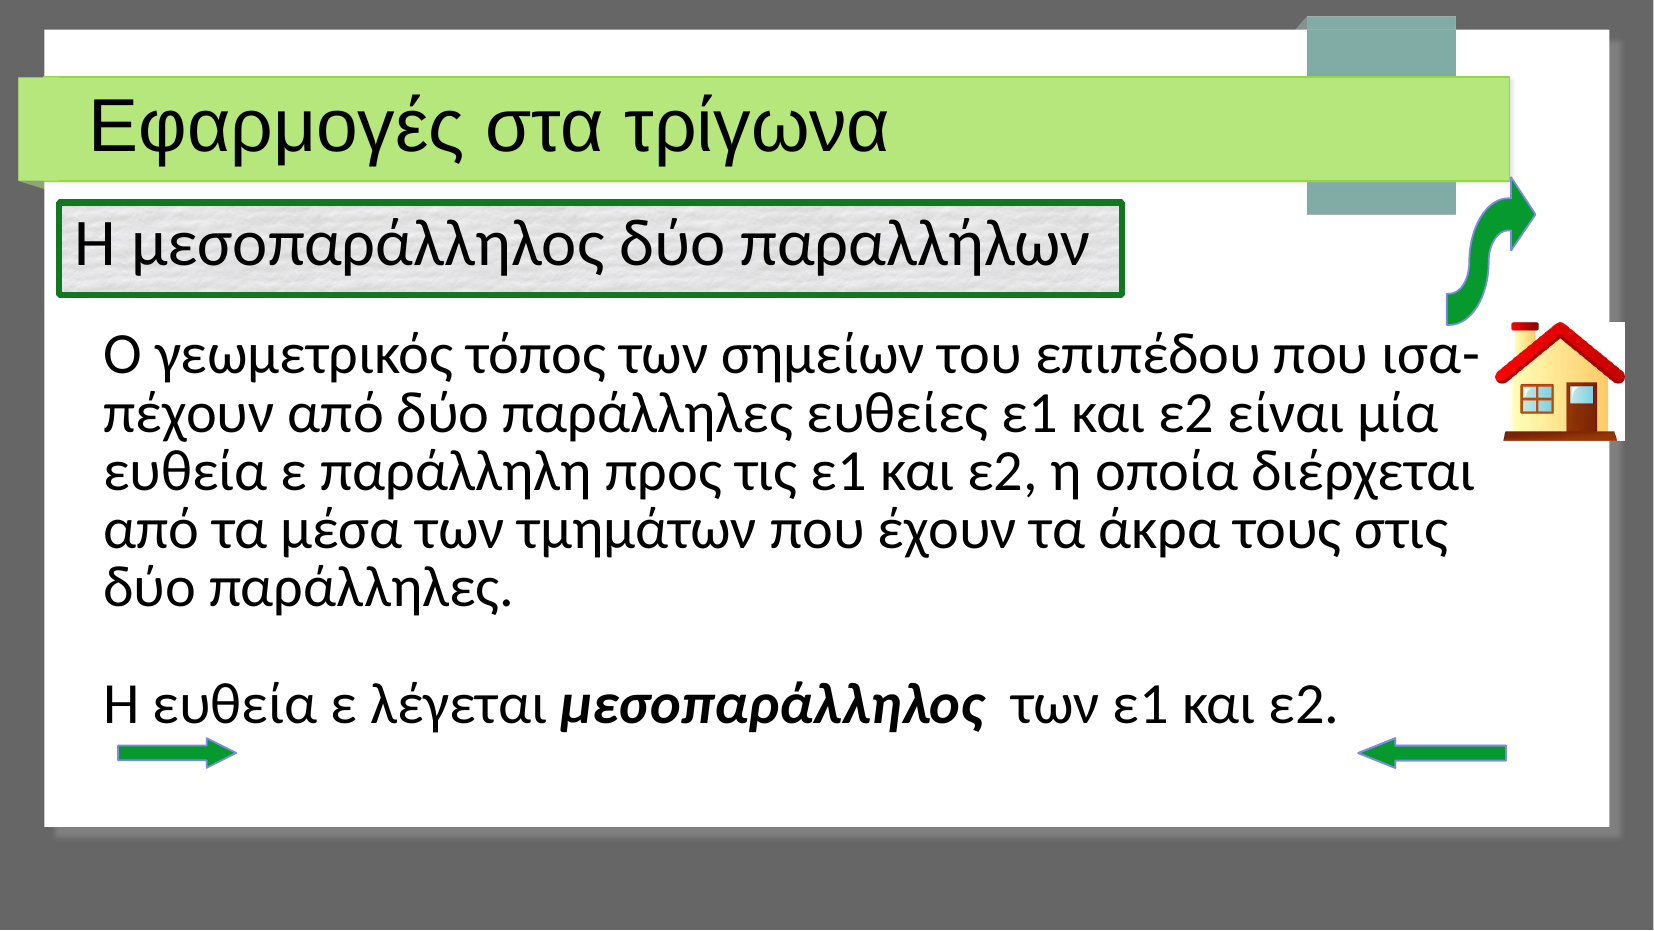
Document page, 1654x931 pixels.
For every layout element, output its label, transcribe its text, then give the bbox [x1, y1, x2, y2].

title Εφαρμογές στα τρίγωνα [88, 73, 1506, 178]
text_box [1358, 738, 1507, 768]
text_box [118, 738, 237, 768]
picture [1495, 322, 1625, 441]
text_box Ο γεωμετρικός τόπος των σημείων του επιπέδου που ισα- πέχουν από δύο παράλληλες ευθείες ε1 και ε2 είναι μία ευθεία ε παράλληλη προς τις ε1 και ε2, η οποία διέρχεται από τα μέσα των τμημάτων που έχουν τα άκρα τους στις δύο παράλληλες. Η ευθεία ε λέγεται μεσοπαράλληλος των ε1 και ε2. [88, 322, 1565, 796]
text_box [1446, 177, 1536, 325]
subtitle Η μεσοπαράλληλος δύο παραλλήλων [59, 202, 1123, 296]
